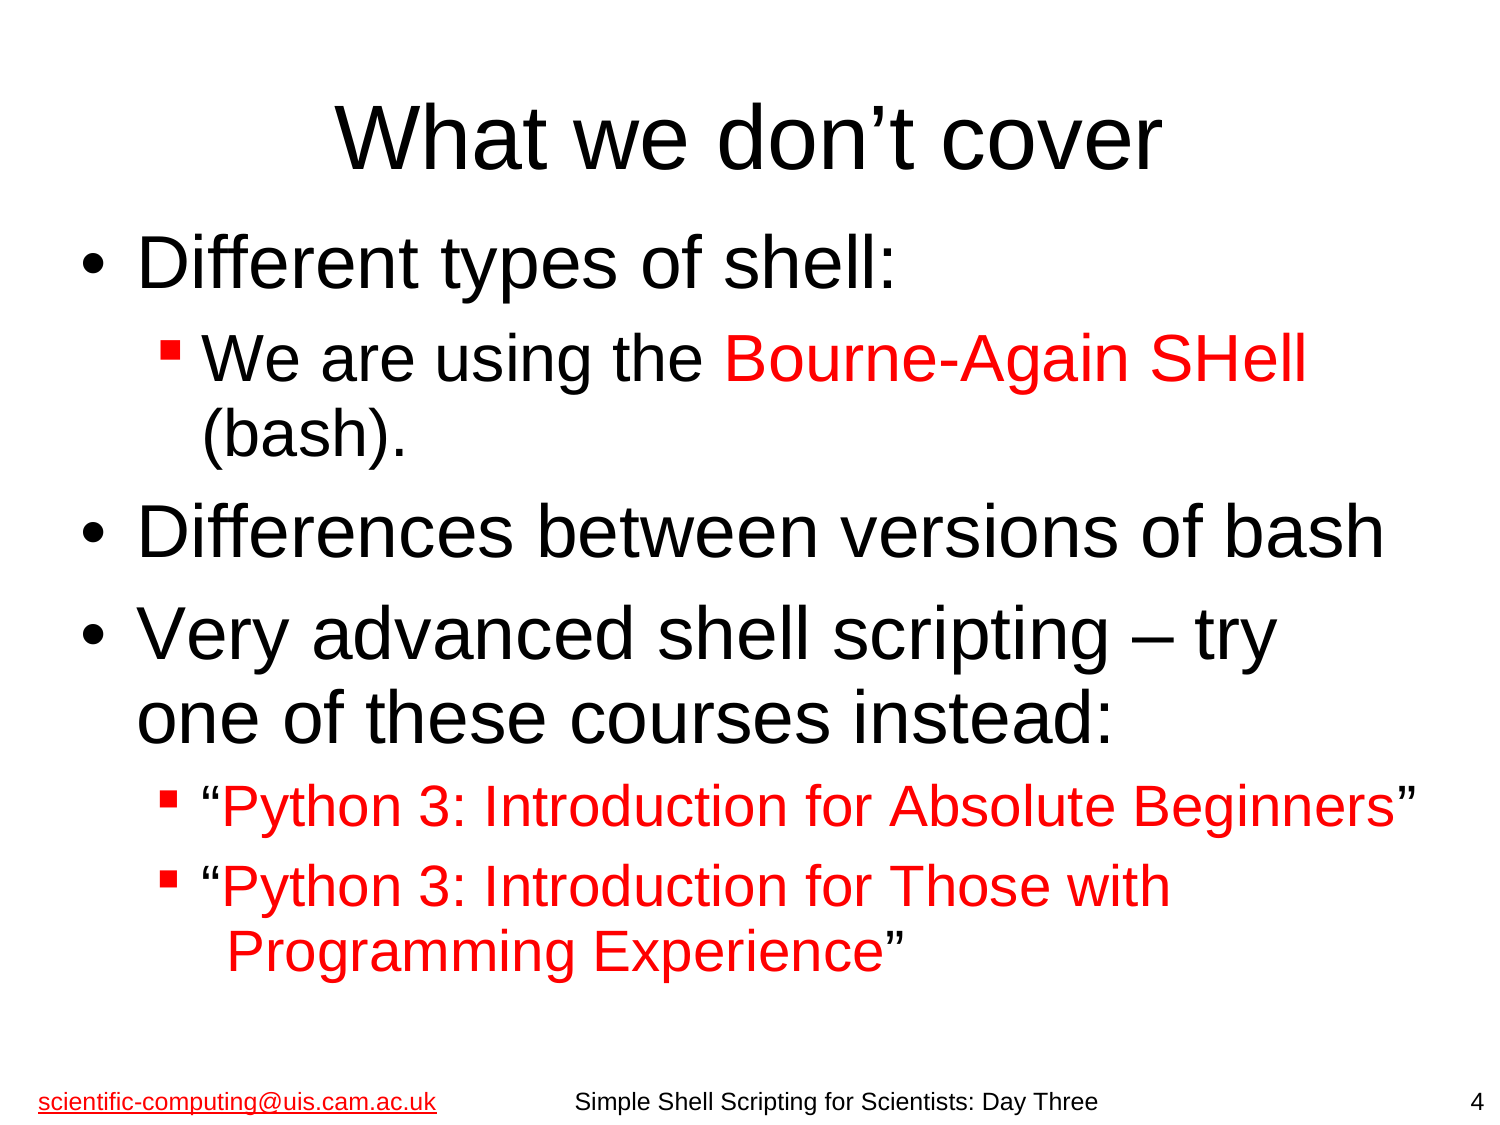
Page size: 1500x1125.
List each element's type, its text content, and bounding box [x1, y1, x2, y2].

list Different types of shell: We are using the Bourne-Again SHell (bash). Differences between versions of bash Very advanced shell scripting – try one of these courses instead: “Python 3: Introduction for Absolute Beginners” “Python 3: Introduction for Those with Programming Experience” [65, 212, 1435, 1063]
title What we don’t cover [112, 74, 1388, 201]
